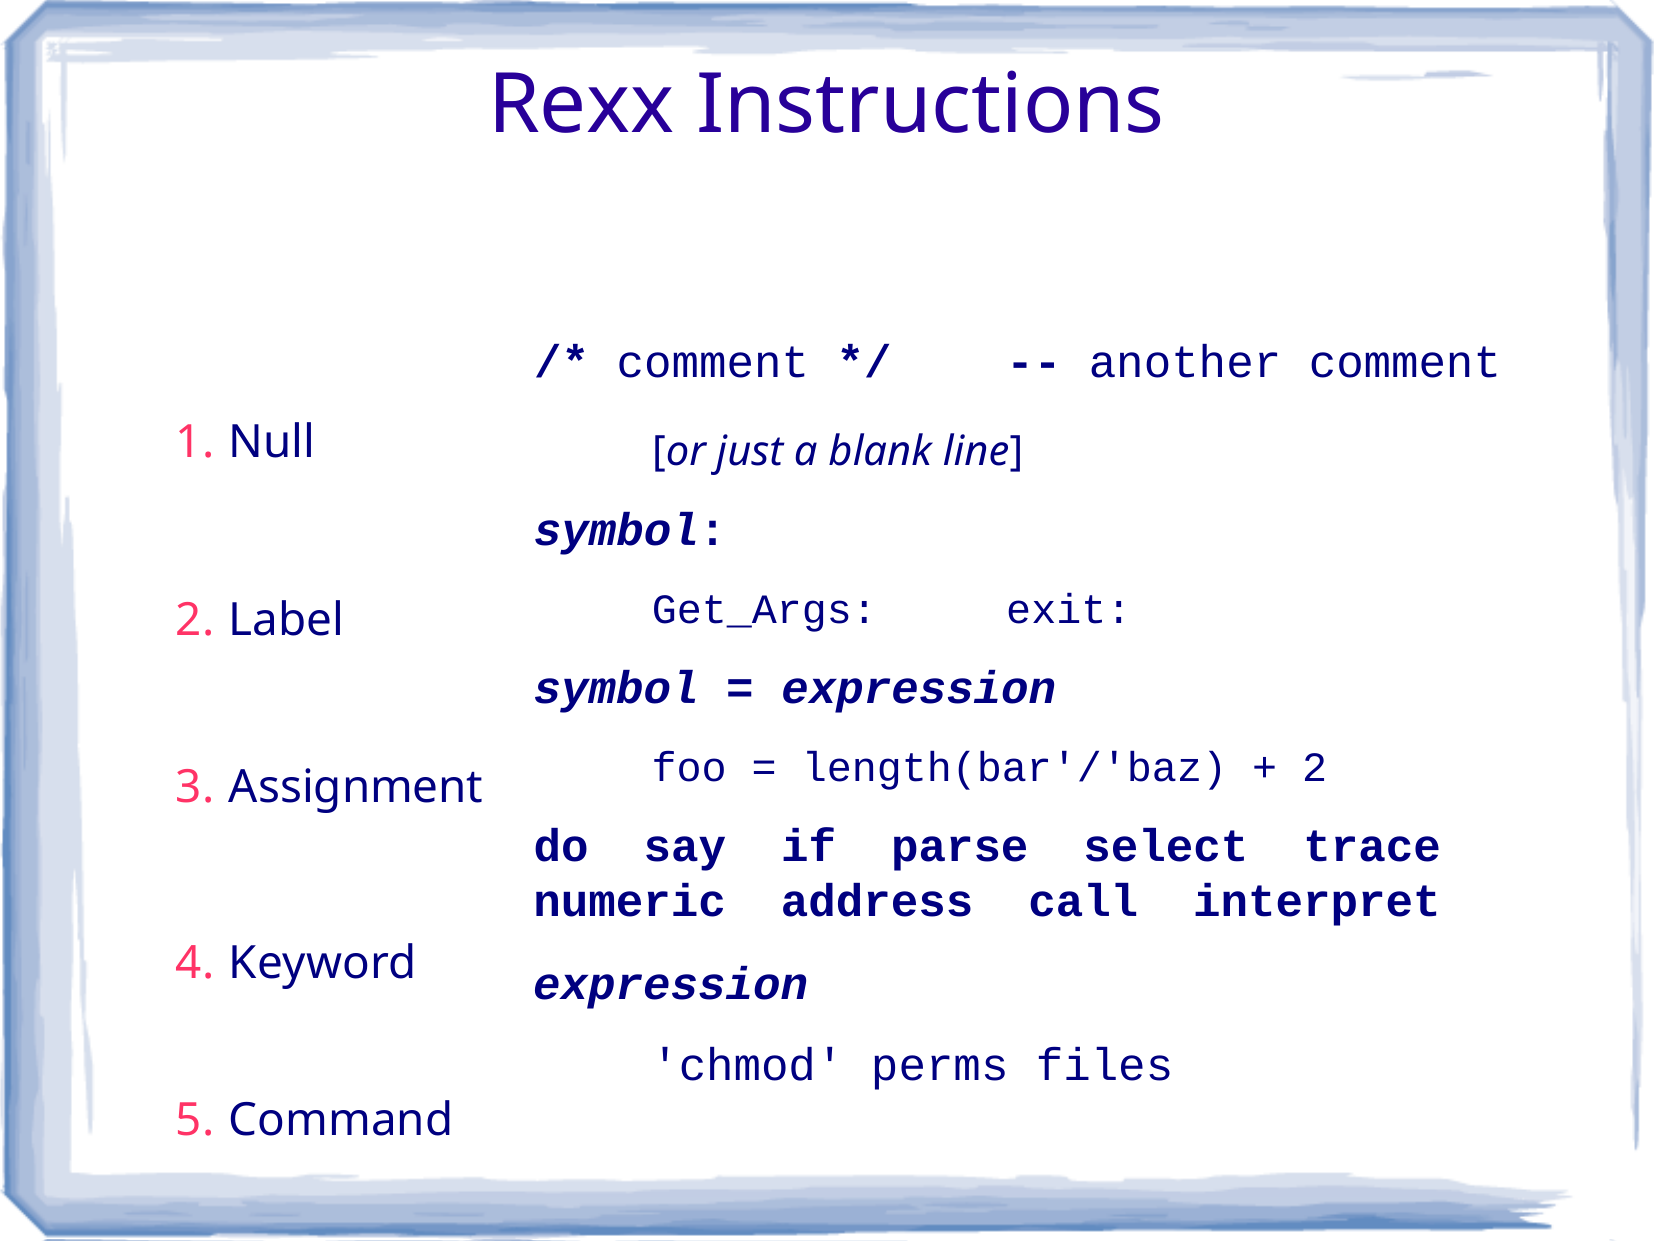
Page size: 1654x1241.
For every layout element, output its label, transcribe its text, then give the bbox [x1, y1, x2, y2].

list Null Label Assignment Keyword Command [158, 325, 526, 1010]
list /* comment */ -- another comment [or just a blank line] symbol: Get_Args: exit: symbol = expression foo = length(bar'/'baz) + 2 do say if parse select trace numeric address call interpret expression 'chmod' perms files [533, 339, 1516, 1096]
picture [0, 0, 1654, 1241]
title Rexx Instructions [82, 49, 1571, 151]
